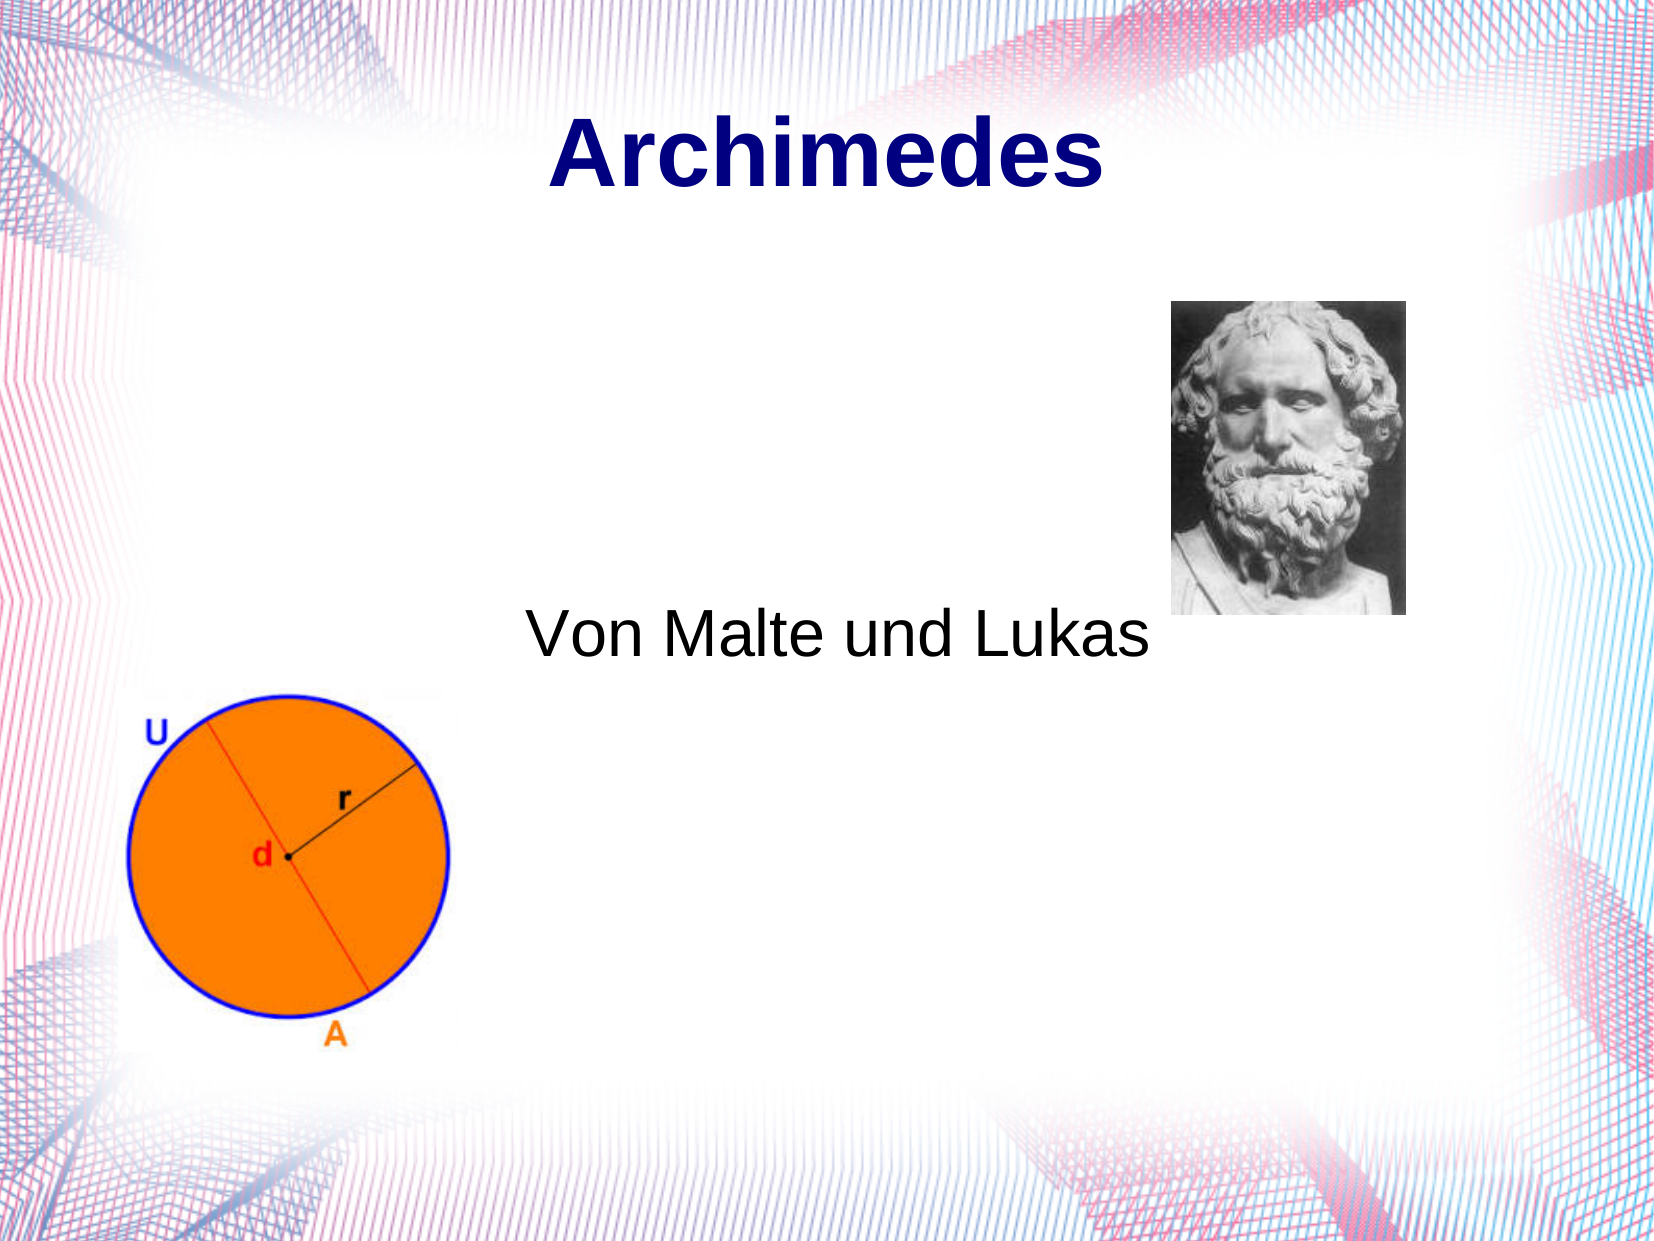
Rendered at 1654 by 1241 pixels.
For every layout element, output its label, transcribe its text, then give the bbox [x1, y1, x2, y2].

title Archimedes [82, 49, 1571, 257]
subtitle Von Malte und Lukas [94, 224, 1583, 1043]
picture [0, 0, 1654, 1241]
